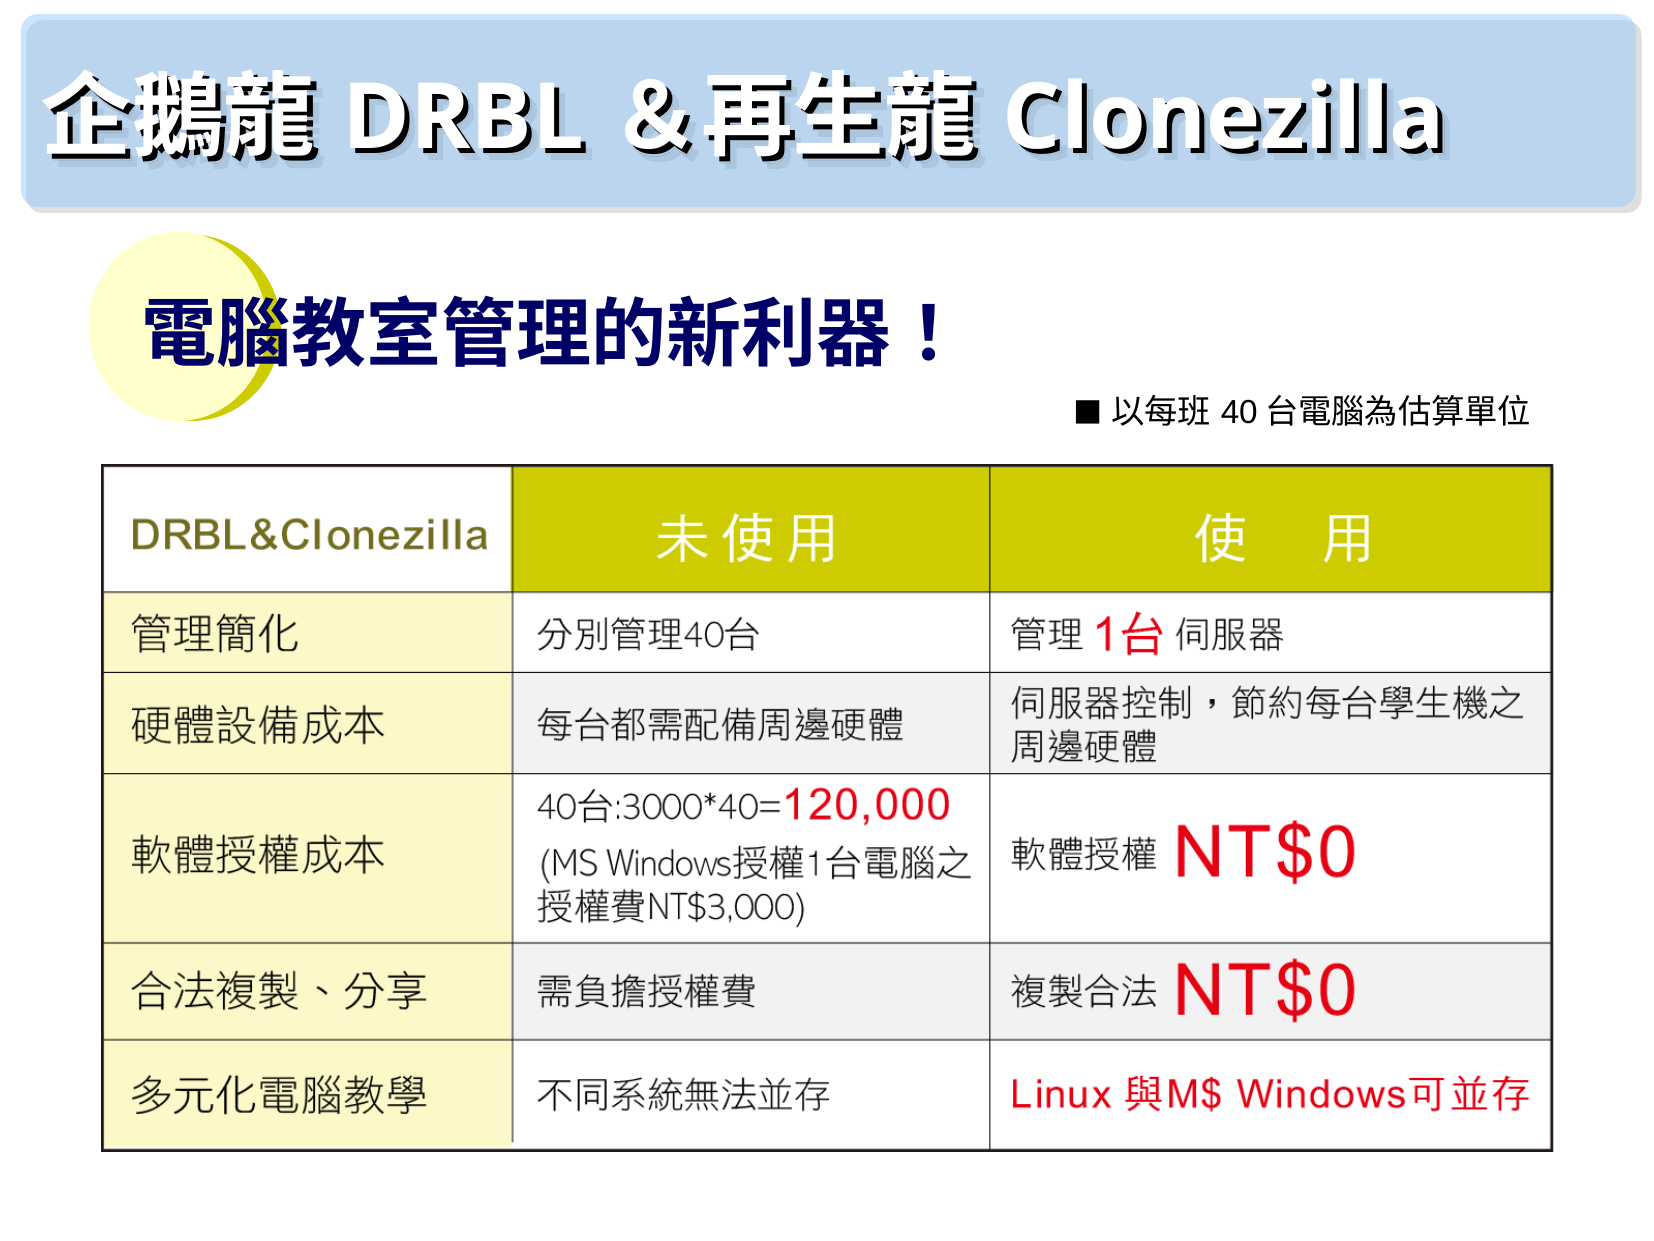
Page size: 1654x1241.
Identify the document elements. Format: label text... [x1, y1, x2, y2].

text_box [88, 231, 259, 422]
text_box 企鵝龍DRBL＆再生龍Clonezilla [20, 14, 1636, 207]
text_box 電腦教室管理的新利器！ [126, 265, 1427, 390]
text_box ■以每班40台電腦為估算單位 [1058, 377, 1595, 441]
picture [101, 464, 1554, 1152]
